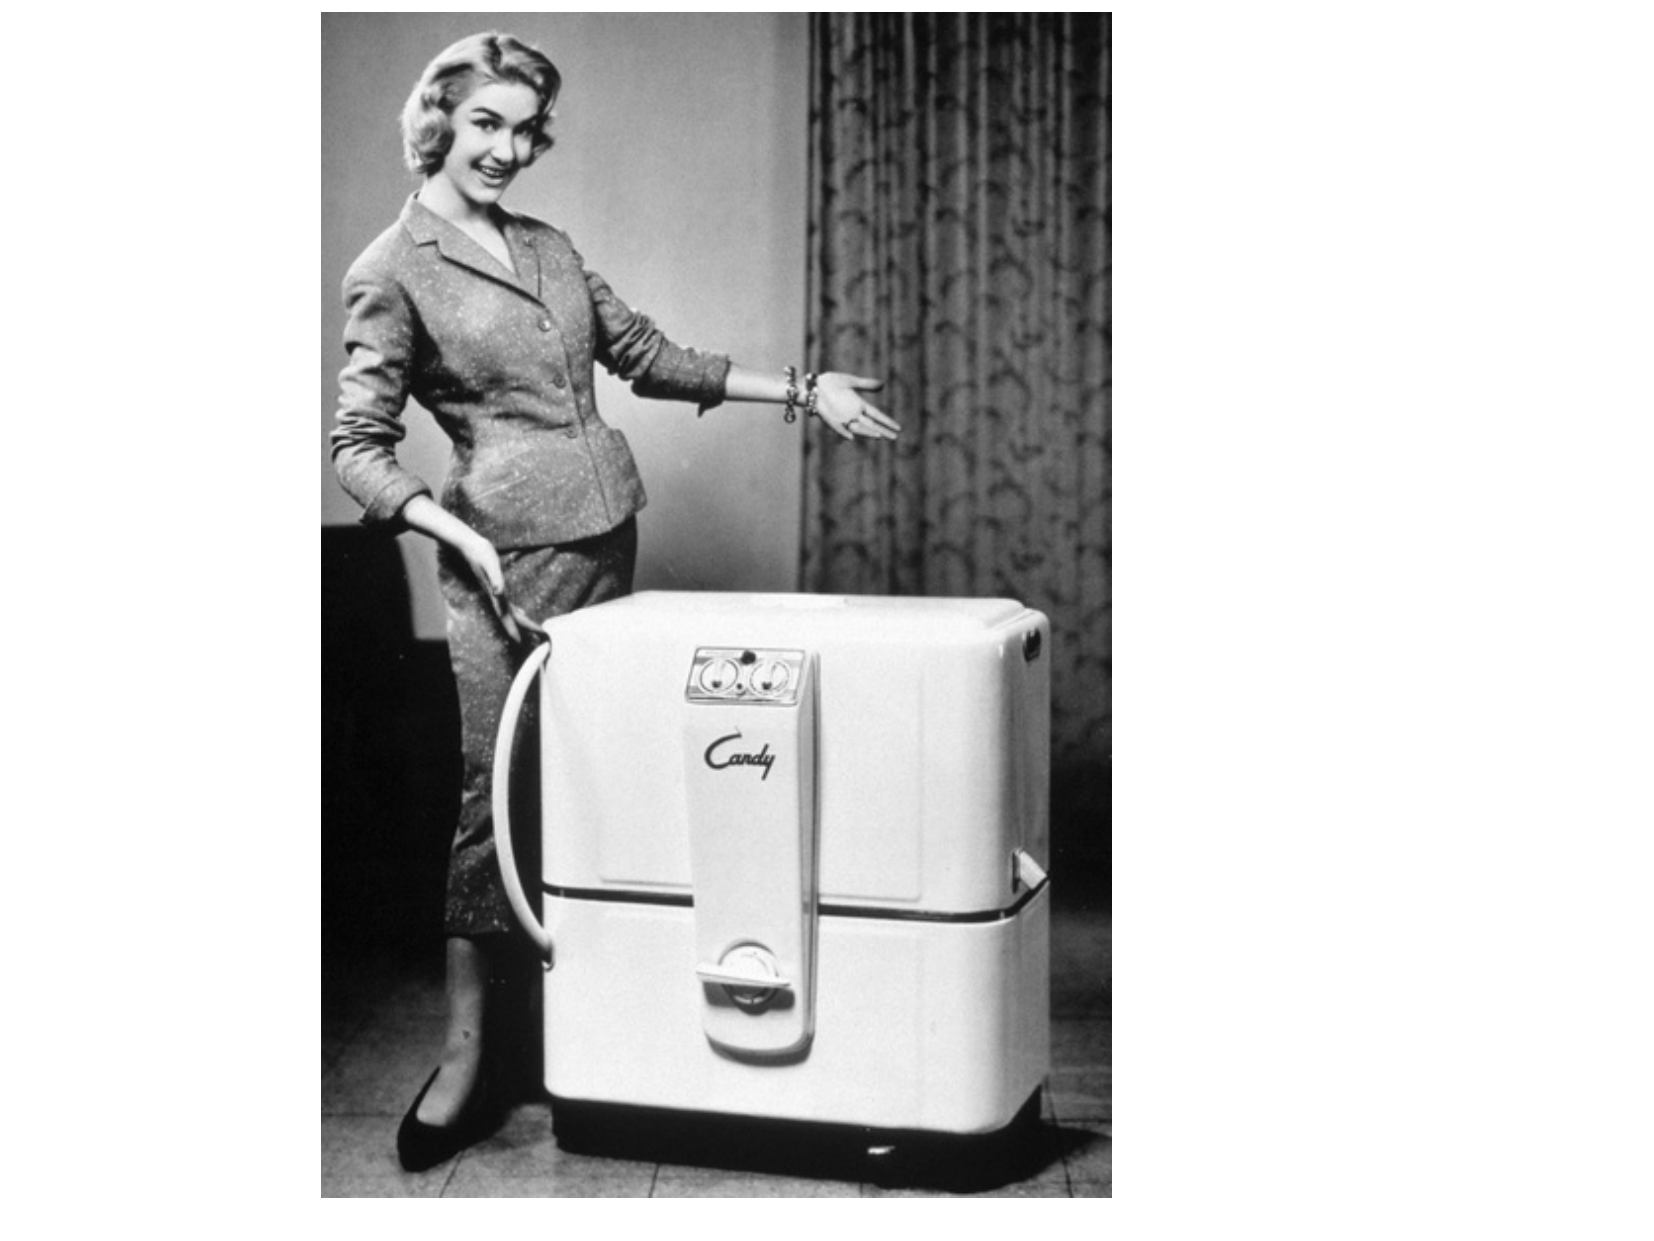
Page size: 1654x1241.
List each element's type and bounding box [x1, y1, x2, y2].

picture [321, 13, 1112, 1198]
